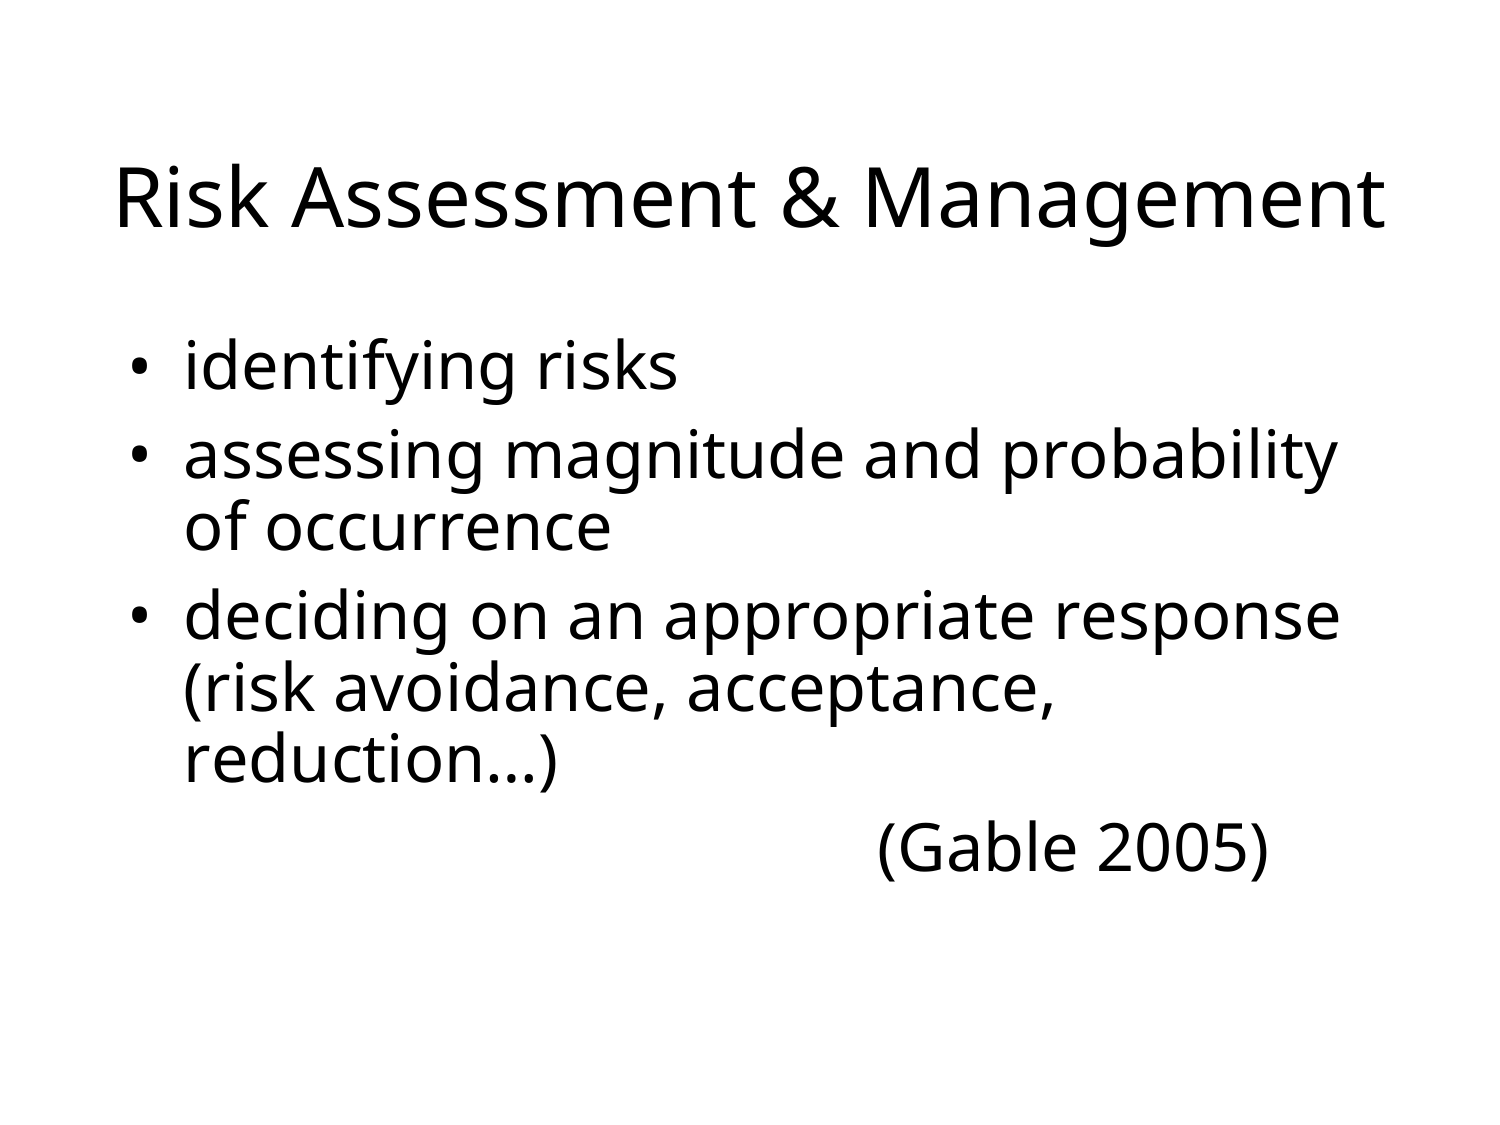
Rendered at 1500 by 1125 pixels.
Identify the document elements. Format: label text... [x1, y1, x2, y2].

list identifying risks assessing magnitude and probability of occurrence deciding on an appropriate response (risk avoidance, acceptance, reduction…) (Gable 2005) [112, 324, 1388, 1001]
title Risk Assessment & Management [62, 99, 1438, 288]
